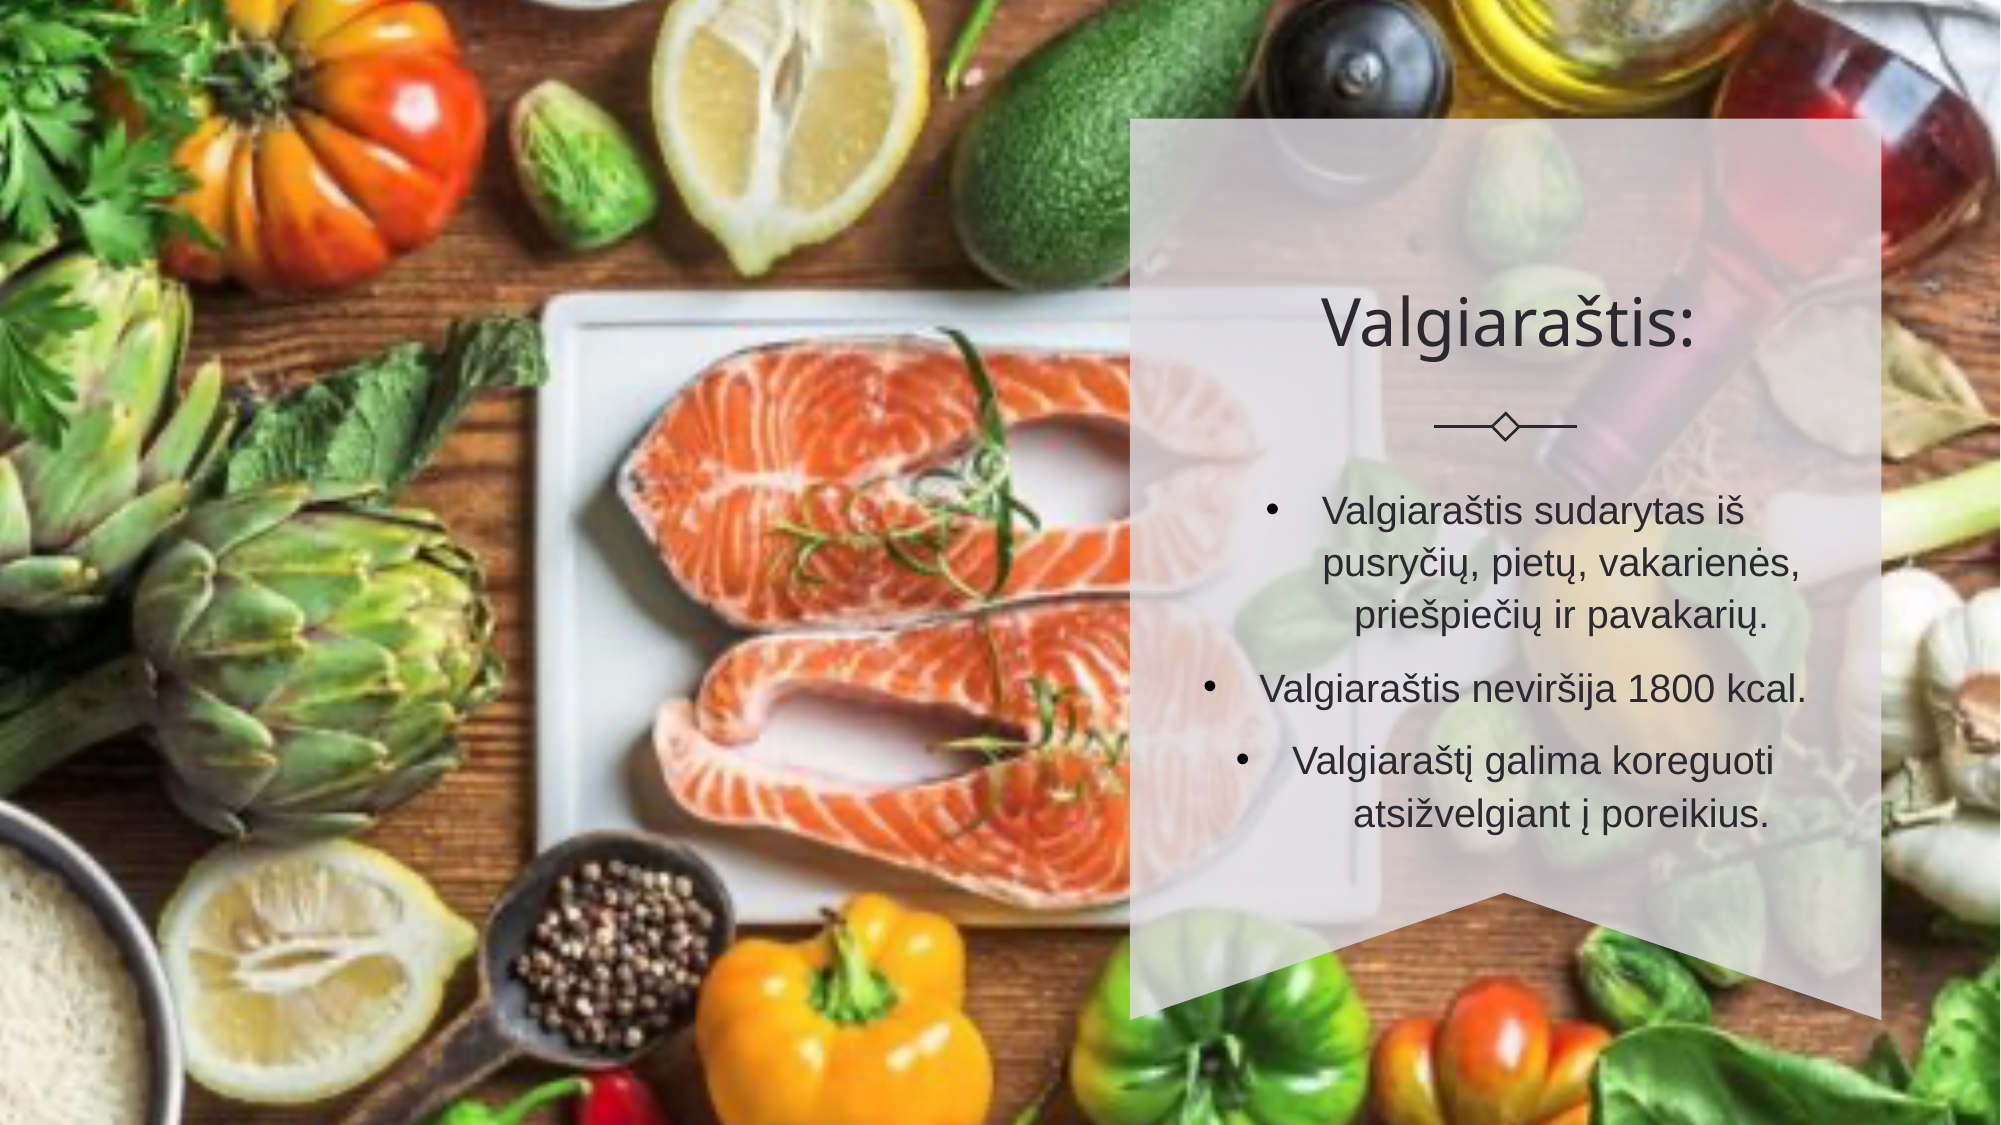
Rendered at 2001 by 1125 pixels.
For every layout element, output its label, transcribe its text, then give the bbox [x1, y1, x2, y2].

list Valgiaraštis sudarytas iš pusryčių, pietų, vakarienės, priešpiečių ir pavakarių. Valgiaraštis neviršija 1800 kcal. Valgiaraštį galima koreguoti atsižvelgiant į poreikius. [1181, 473, 1830, 879]
picture [0, 0, 2000, 1125]
title Valgiaraštis: [1181, 164, 1837, 368]
text_box [1129, 118, 1882, 1021]
